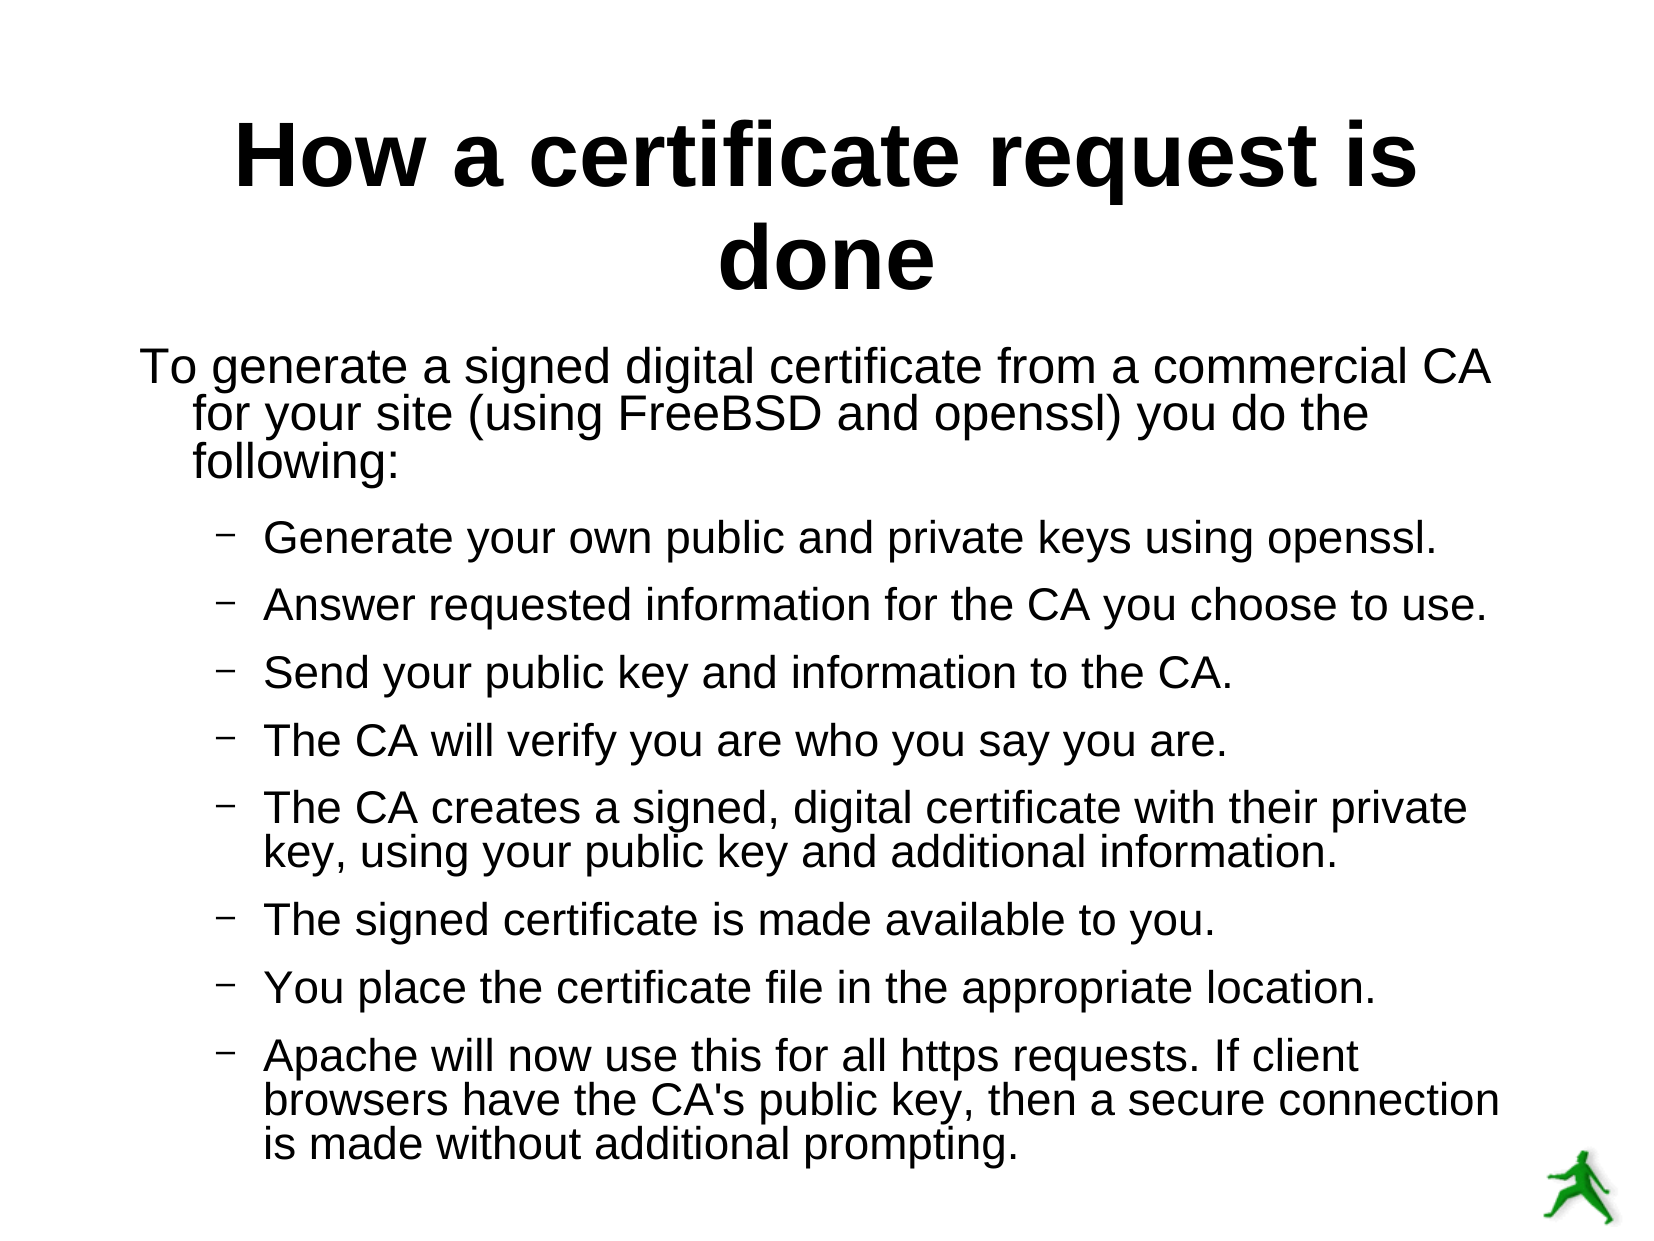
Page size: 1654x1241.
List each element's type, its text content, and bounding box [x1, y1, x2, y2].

title How a certificate request is done [121, 102, 1534, 311]
picture [1541, 1135, 1634, 1227]
list To generate a signed digital certificate from a commercial CA for your site (using FreeBSD and openssl) you do the following: Generate your own public and private keys using openssl. Answer requested information for the CA you choose to use. Send your public key and information to the CA. The CA will verify you are who you say you are. The CA creates a signed, digital certificate with their private key, using your public key and additional information. The signed certificate is made available to you. You place the certificate file in the appropriate location. Apache will now use this for all https requests. If client browsers have the CA's public key, then a secure connection is made without additional prompting. [121, 344, 1534, 1237]
